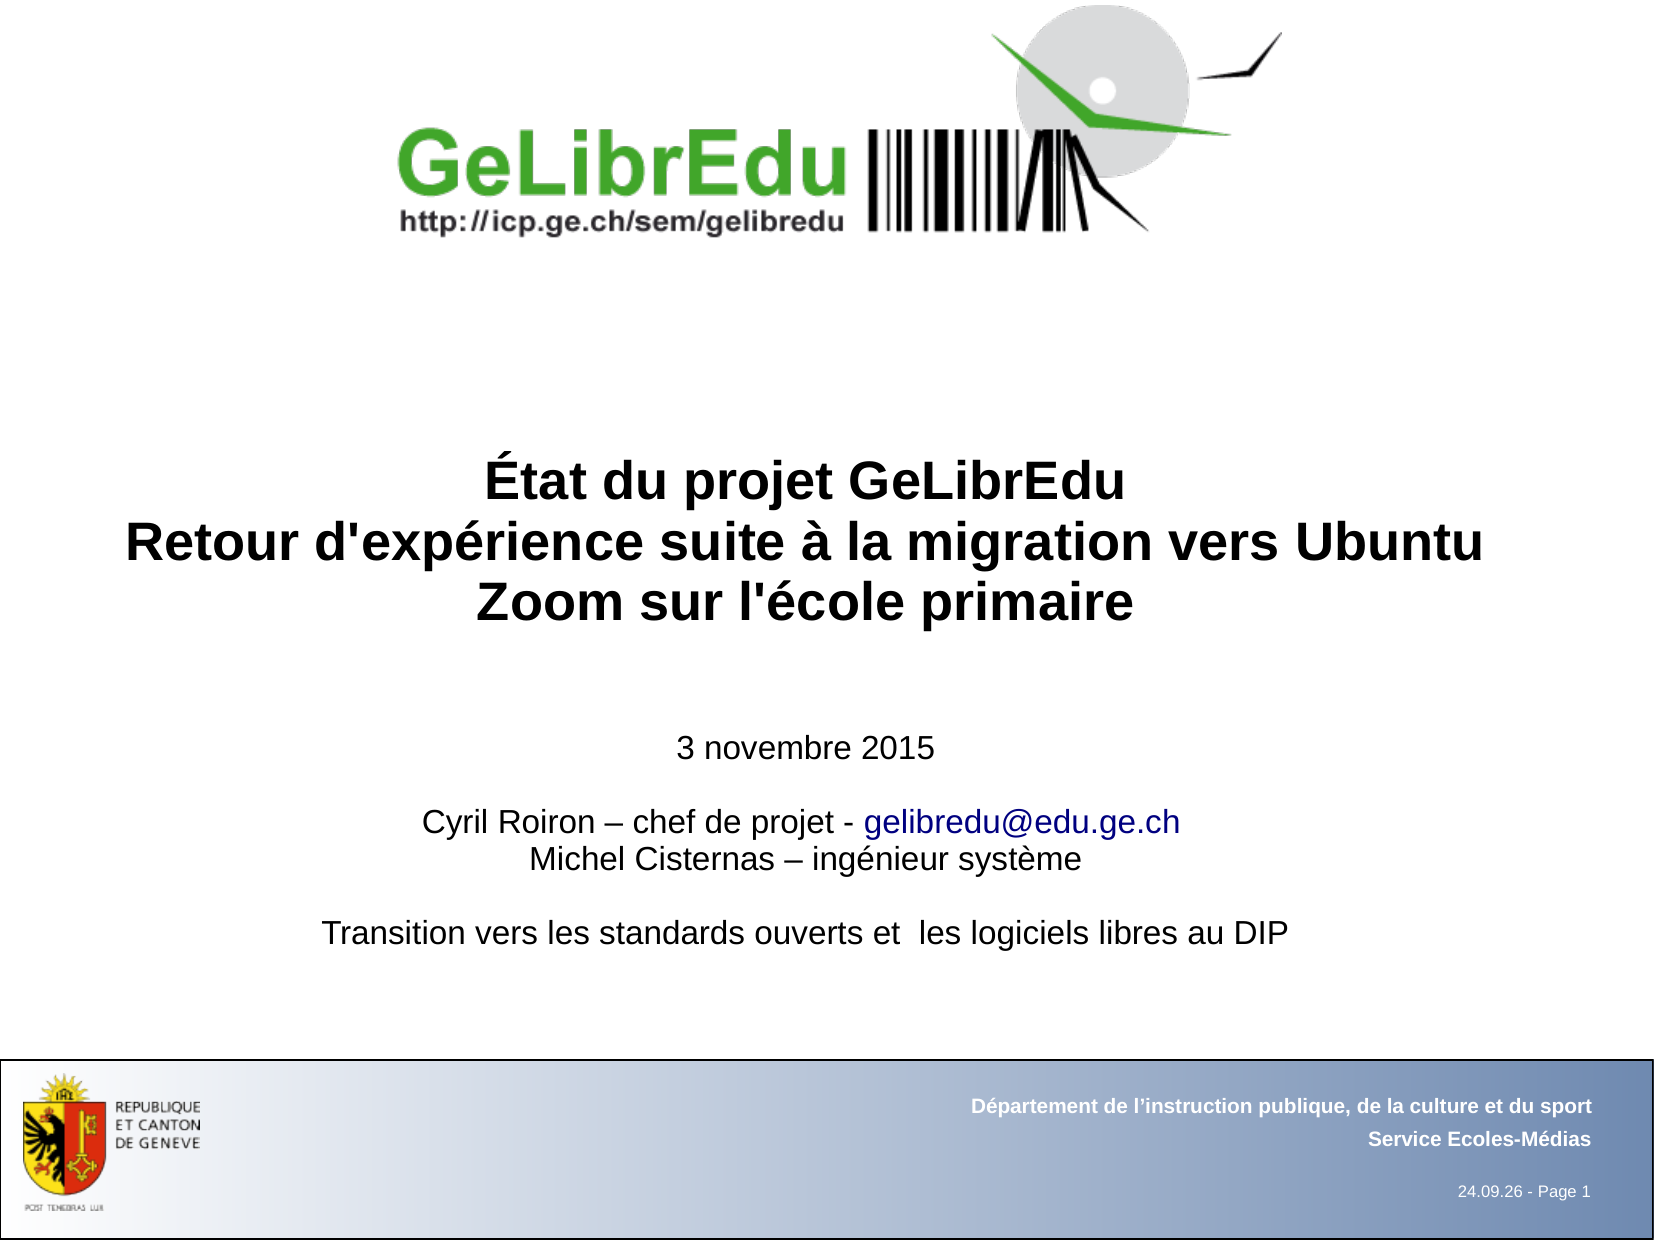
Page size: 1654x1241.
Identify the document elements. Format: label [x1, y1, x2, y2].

picture [395, 5, 1282, 242]
subtitle [82, 290, 1571, 1010]
picture [23, 1073, 200, 1211]
